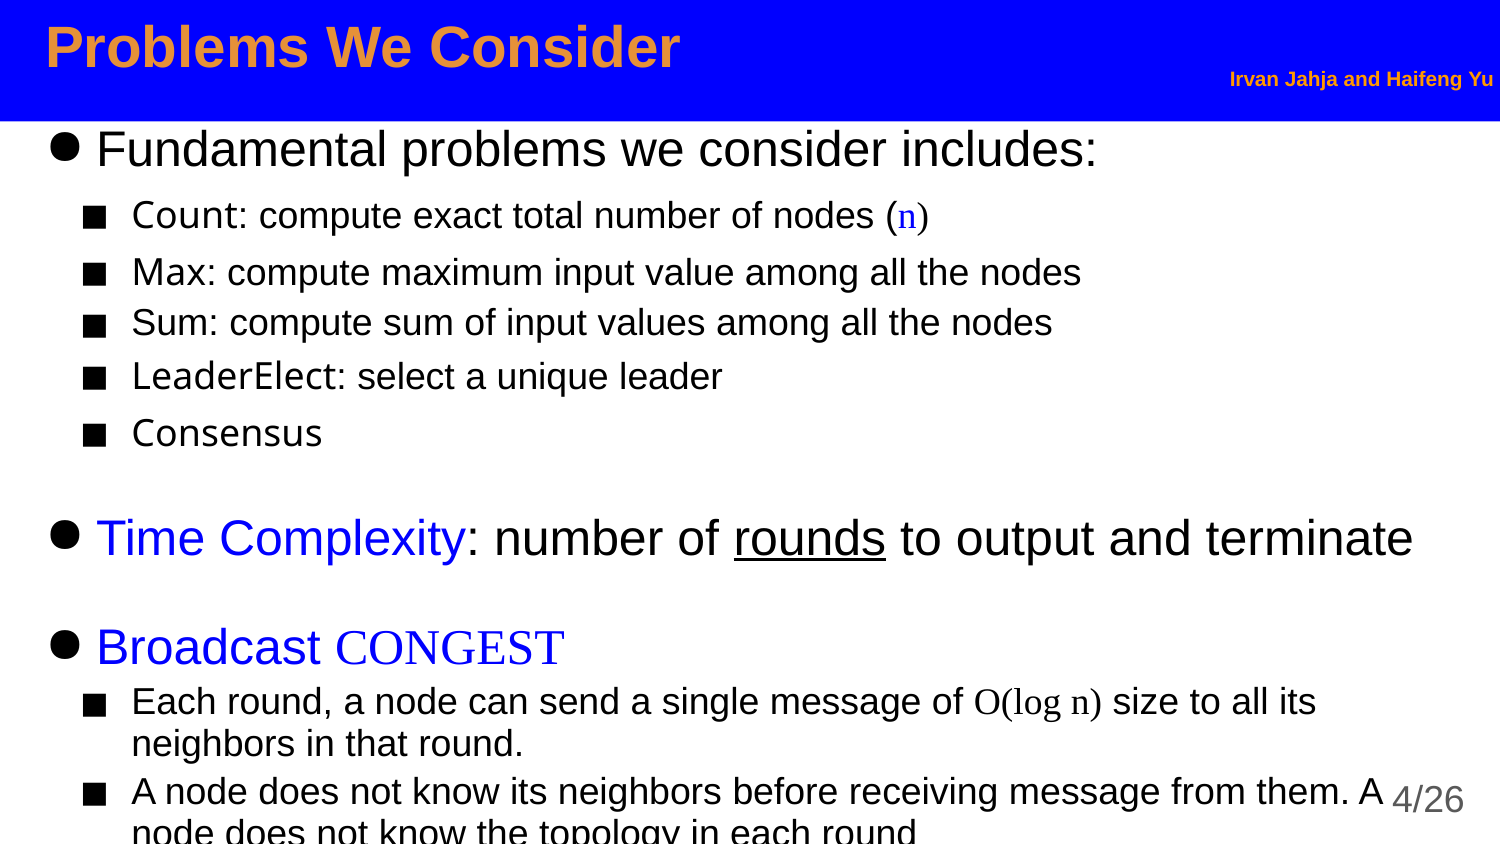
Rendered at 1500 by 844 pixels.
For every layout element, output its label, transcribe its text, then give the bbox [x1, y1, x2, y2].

title Problems We Consider [45, 0, 1443, 94]
list Fundamental problems we consider includes: Count: compute exact total number of nodes (n) Max: compute maximum input value among all the nodes Sum: compute sum of input values among all the nodes LeaderElect: select a unique leader Consensus Time Complexity: number of rounds to output and terminate Broadcast CONGEST Each round, a node can send a single message of O(log n) size to all its neighbors in that round. A node does not know its neighbors before receiving message from them. A node does not know the topology in each round [45, 112, 1443, 764]
